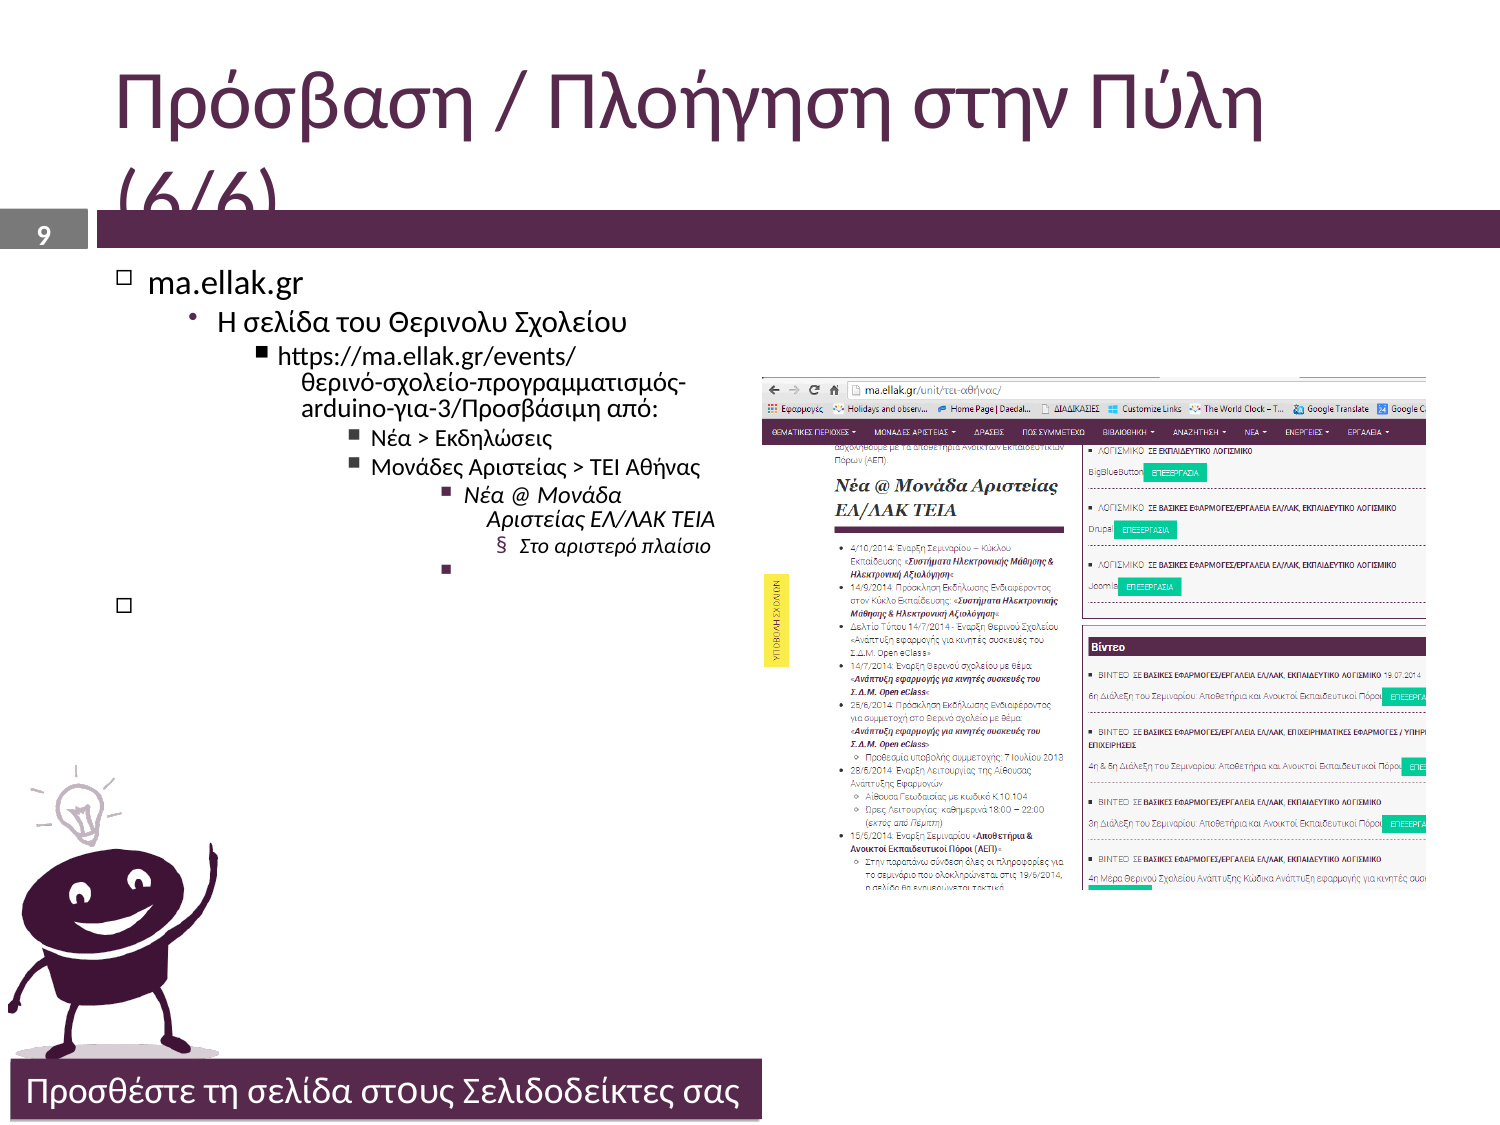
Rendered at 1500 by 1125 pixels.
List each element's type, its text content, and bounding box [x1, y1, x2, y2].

title Πρόσβαση / Πλοήγηση στην Πύλη (6/6) [99, 37, 1438, 201]
picture [762, 377, 1426, 890]
text_box [0, 208, 88, 249]
text_box Προσθέστε τη σελίδα στoυς Σελιδοδείκτες σας [10, 1058, 762, 1120]
picture [8, 765, 219, 1059]
list ma.ellak.gr Η σελίδα του Θερινολυ Σχολείου https://ma.ellak.gr/events/θερινό-σχολείο-προγραμματισμός-arduino-για-3/ Προσβάσιμη από: Νέα > Εκδηλώσεις Μονάδες Αριστείας > ΤΕΙ Αθήνας Νέα @ Μονάδα Αριστείας ΕΛ/ΛΑΚ ΤΕΙΑ Στο αριστερό πλαίσιο [99, 260, 738, 1011]
